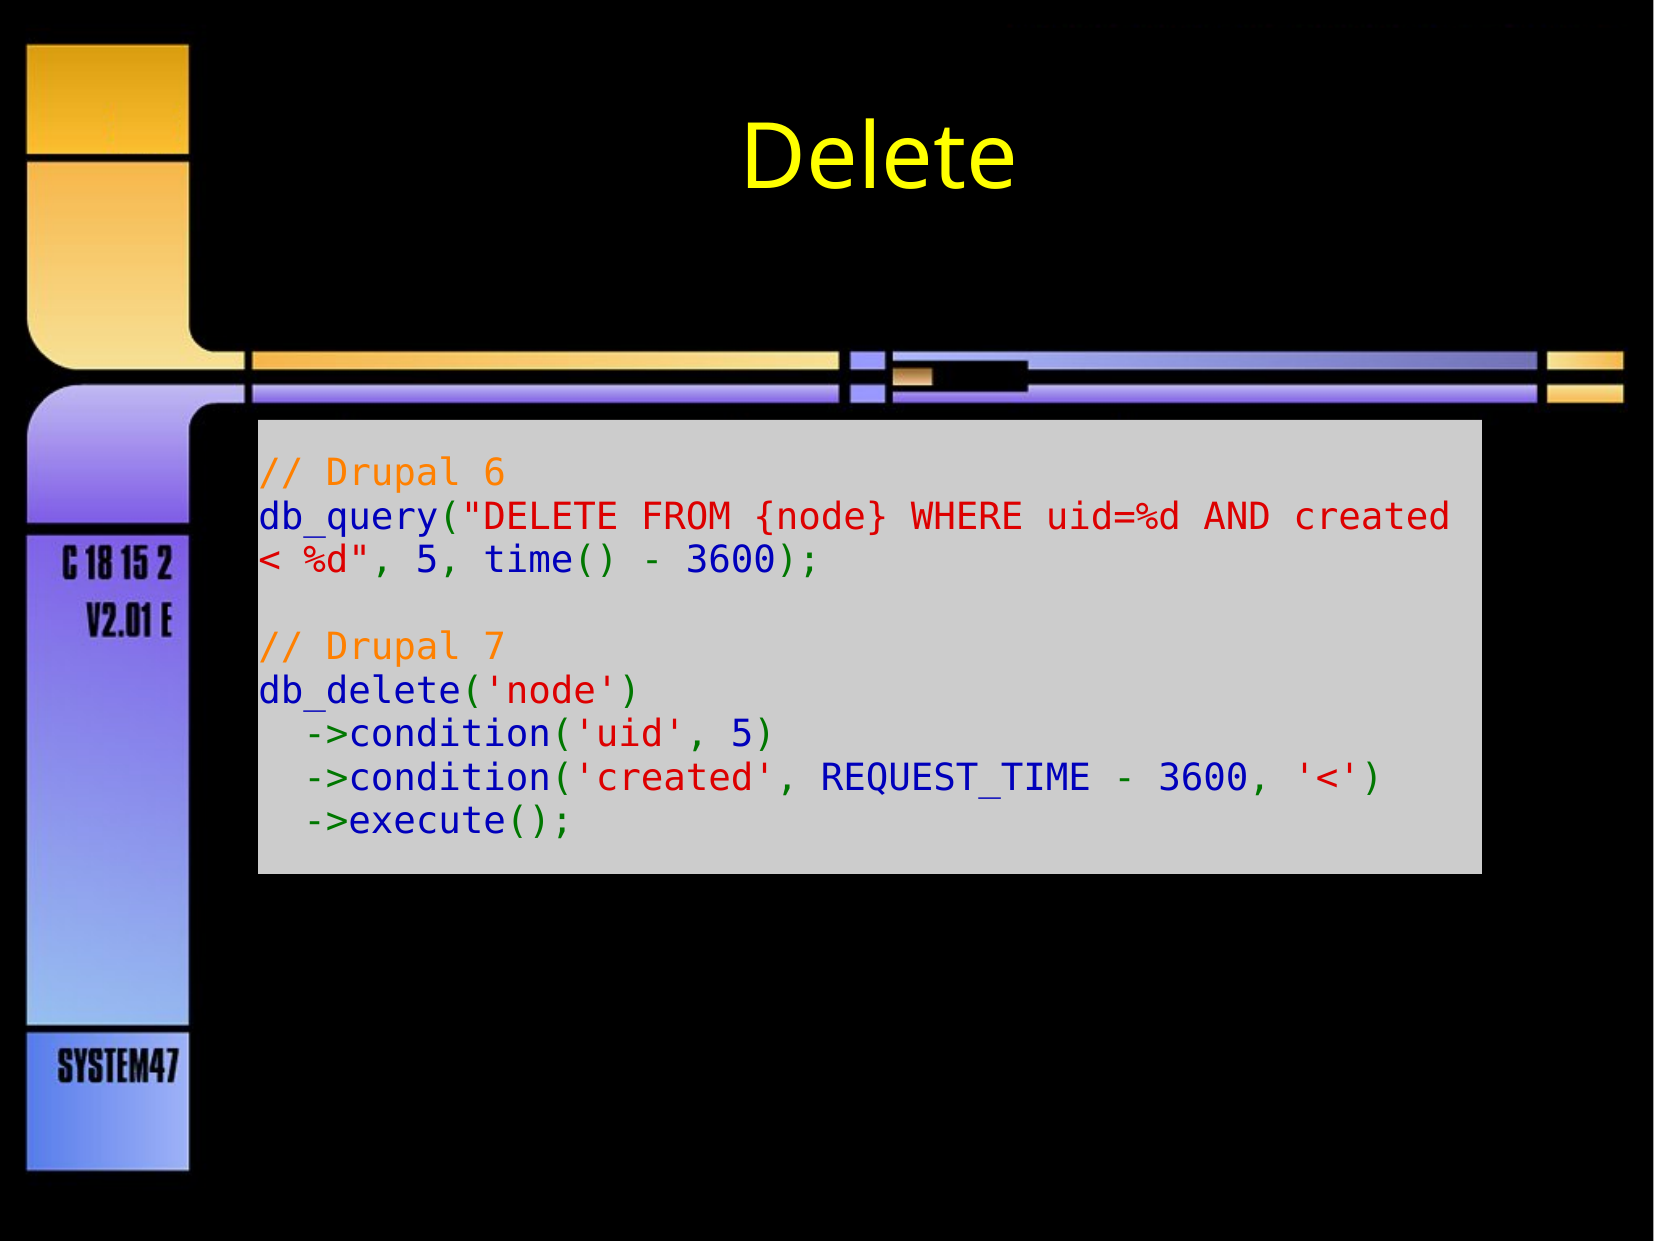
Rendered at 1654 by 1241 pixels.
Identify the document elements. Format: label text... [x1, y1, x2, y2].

picture [0, 0, 1654, 1241]
subtitle // Drupal 6 db_query("DELETE FROM {node} WHERE uid=%d AND created < %d", 5, time() - 3600); // Drupal 7 db_delete('node') ->condition('uid', 5) ->condition('created', REQUEST_TIME - 3600, '<') ->execute(); [258, 419, 1482, 874]
title Delete [187, 56, 1571, 250]
